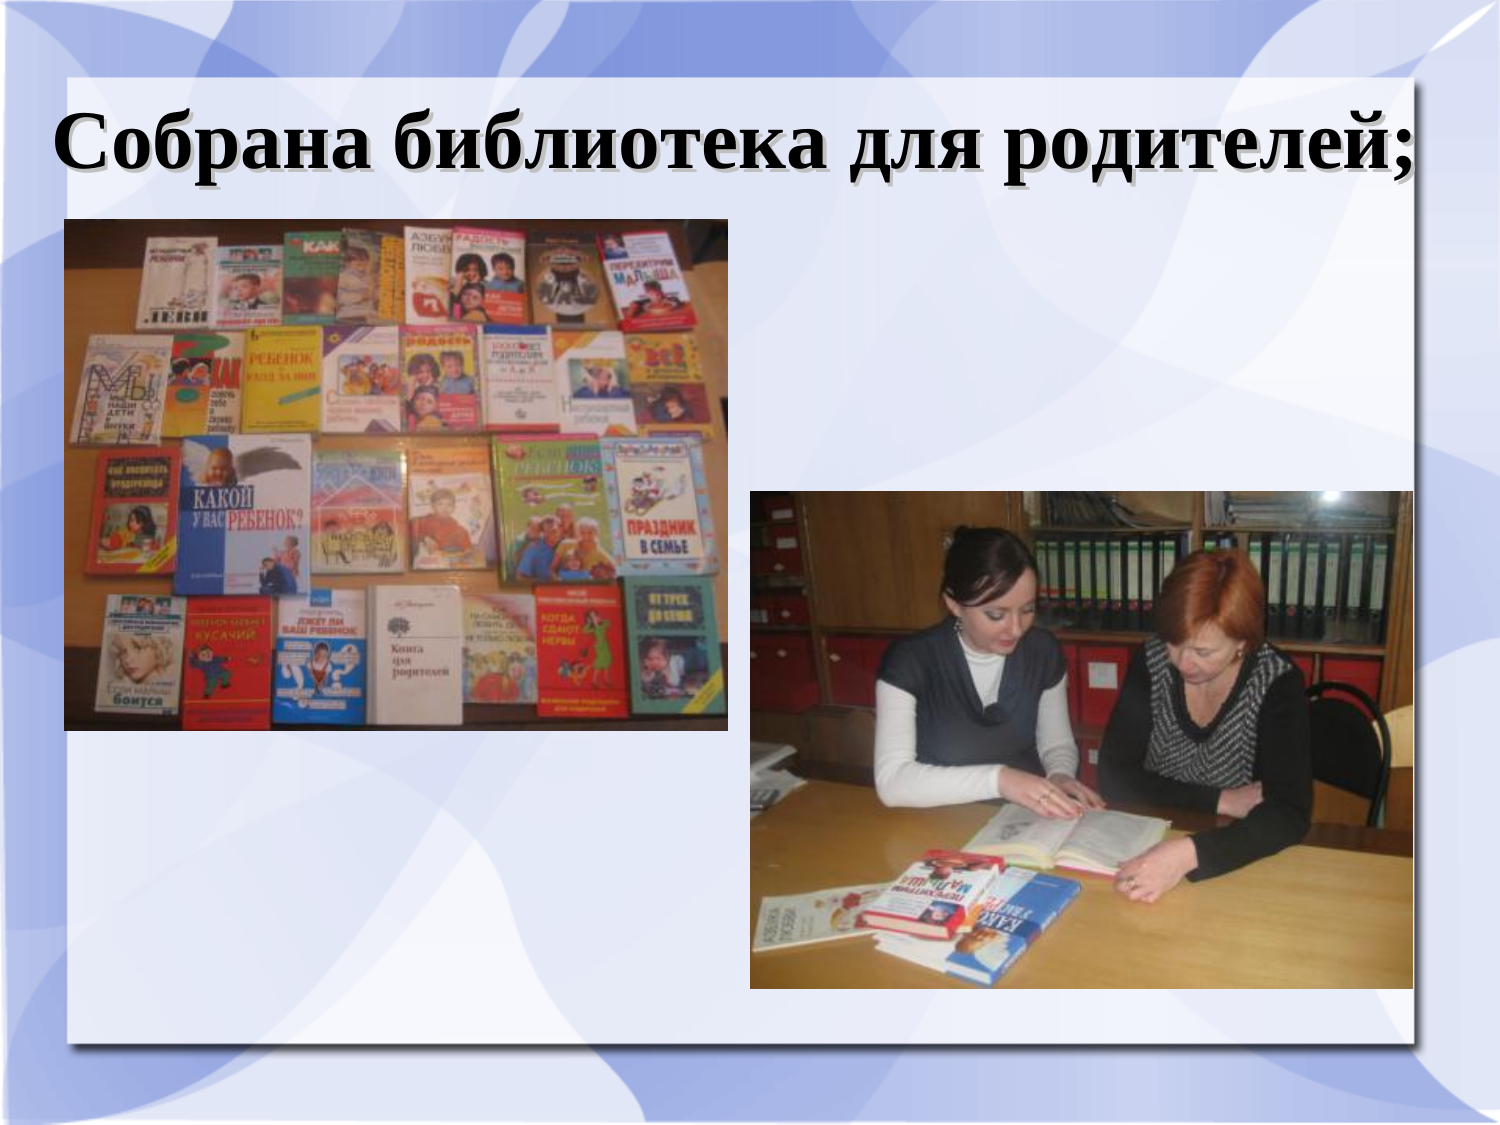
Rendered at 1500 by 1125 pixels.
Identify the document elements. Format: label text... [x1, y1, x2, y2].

text_box [64, 220, 728, 731]
text_box [750, 491, 1413, 989]
picture [0, 0, 1500, 1125]
title Собрана библиотека для родителей; [0, 62, 1471, 209]
